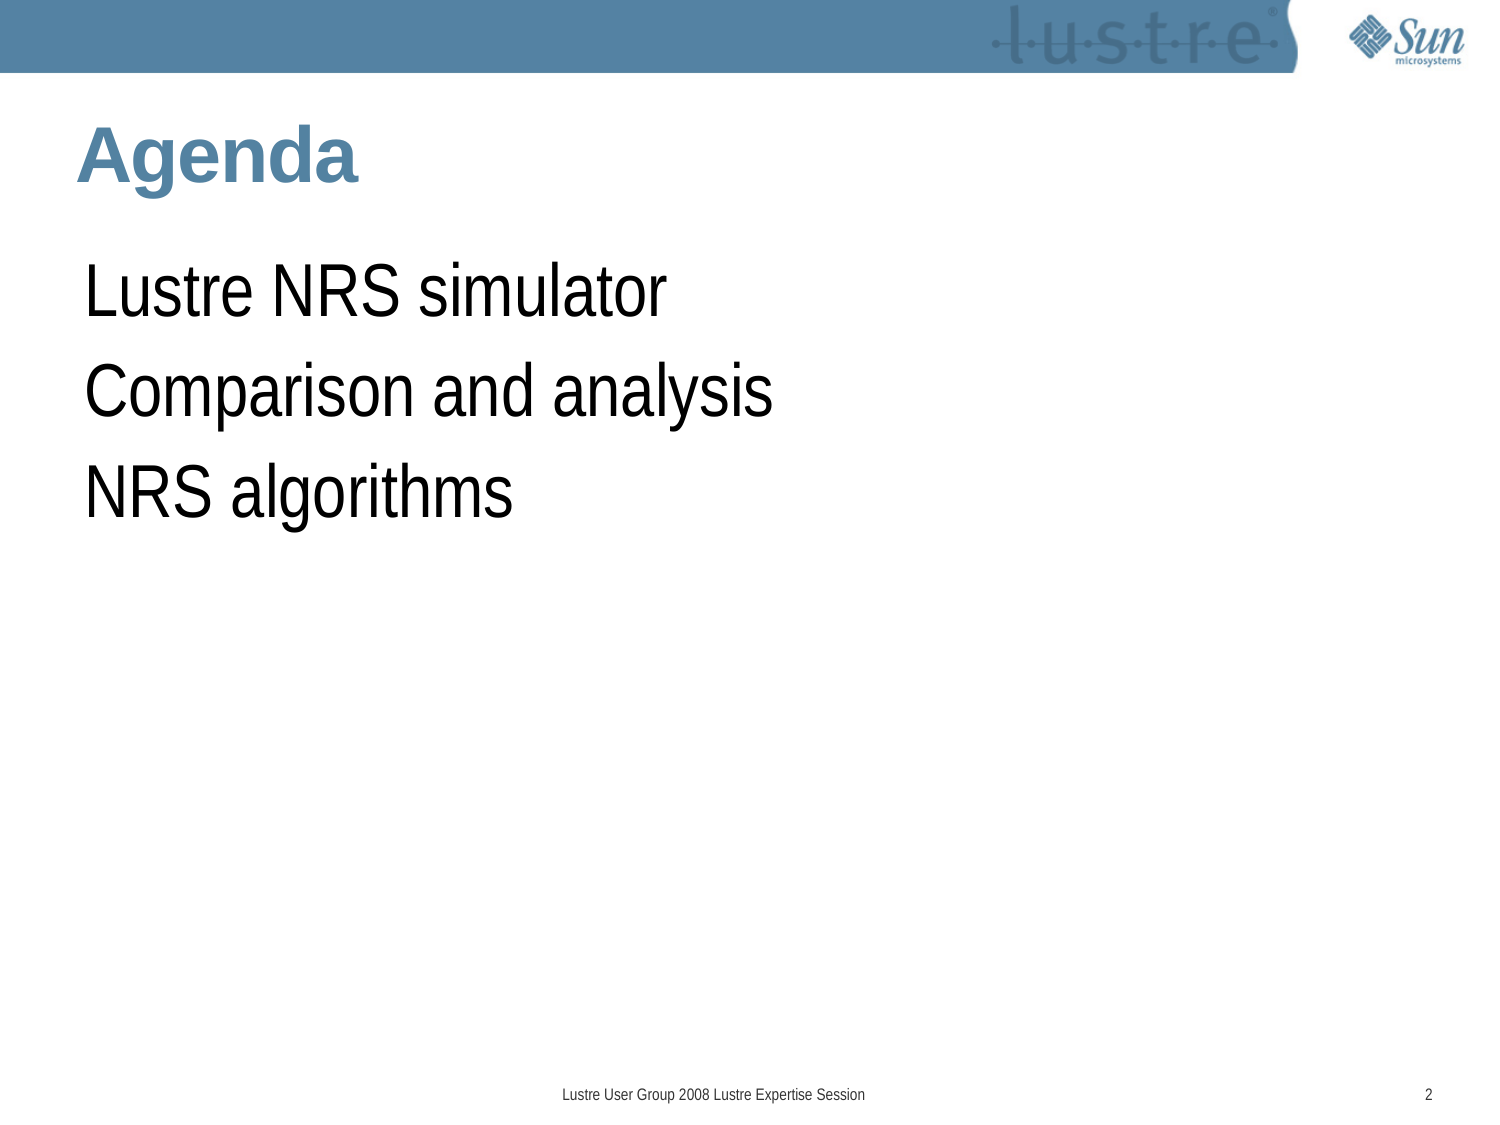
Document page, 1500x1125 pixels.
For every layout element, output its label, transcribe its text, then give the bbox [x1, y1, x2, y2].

list Lustre NRS simulator Comparison and analysis NRS algorithms [64, 258, 1402, 1062]
title Agenda [74, 122, 1437, 227]
picture [0, 0, 1500, 91]
